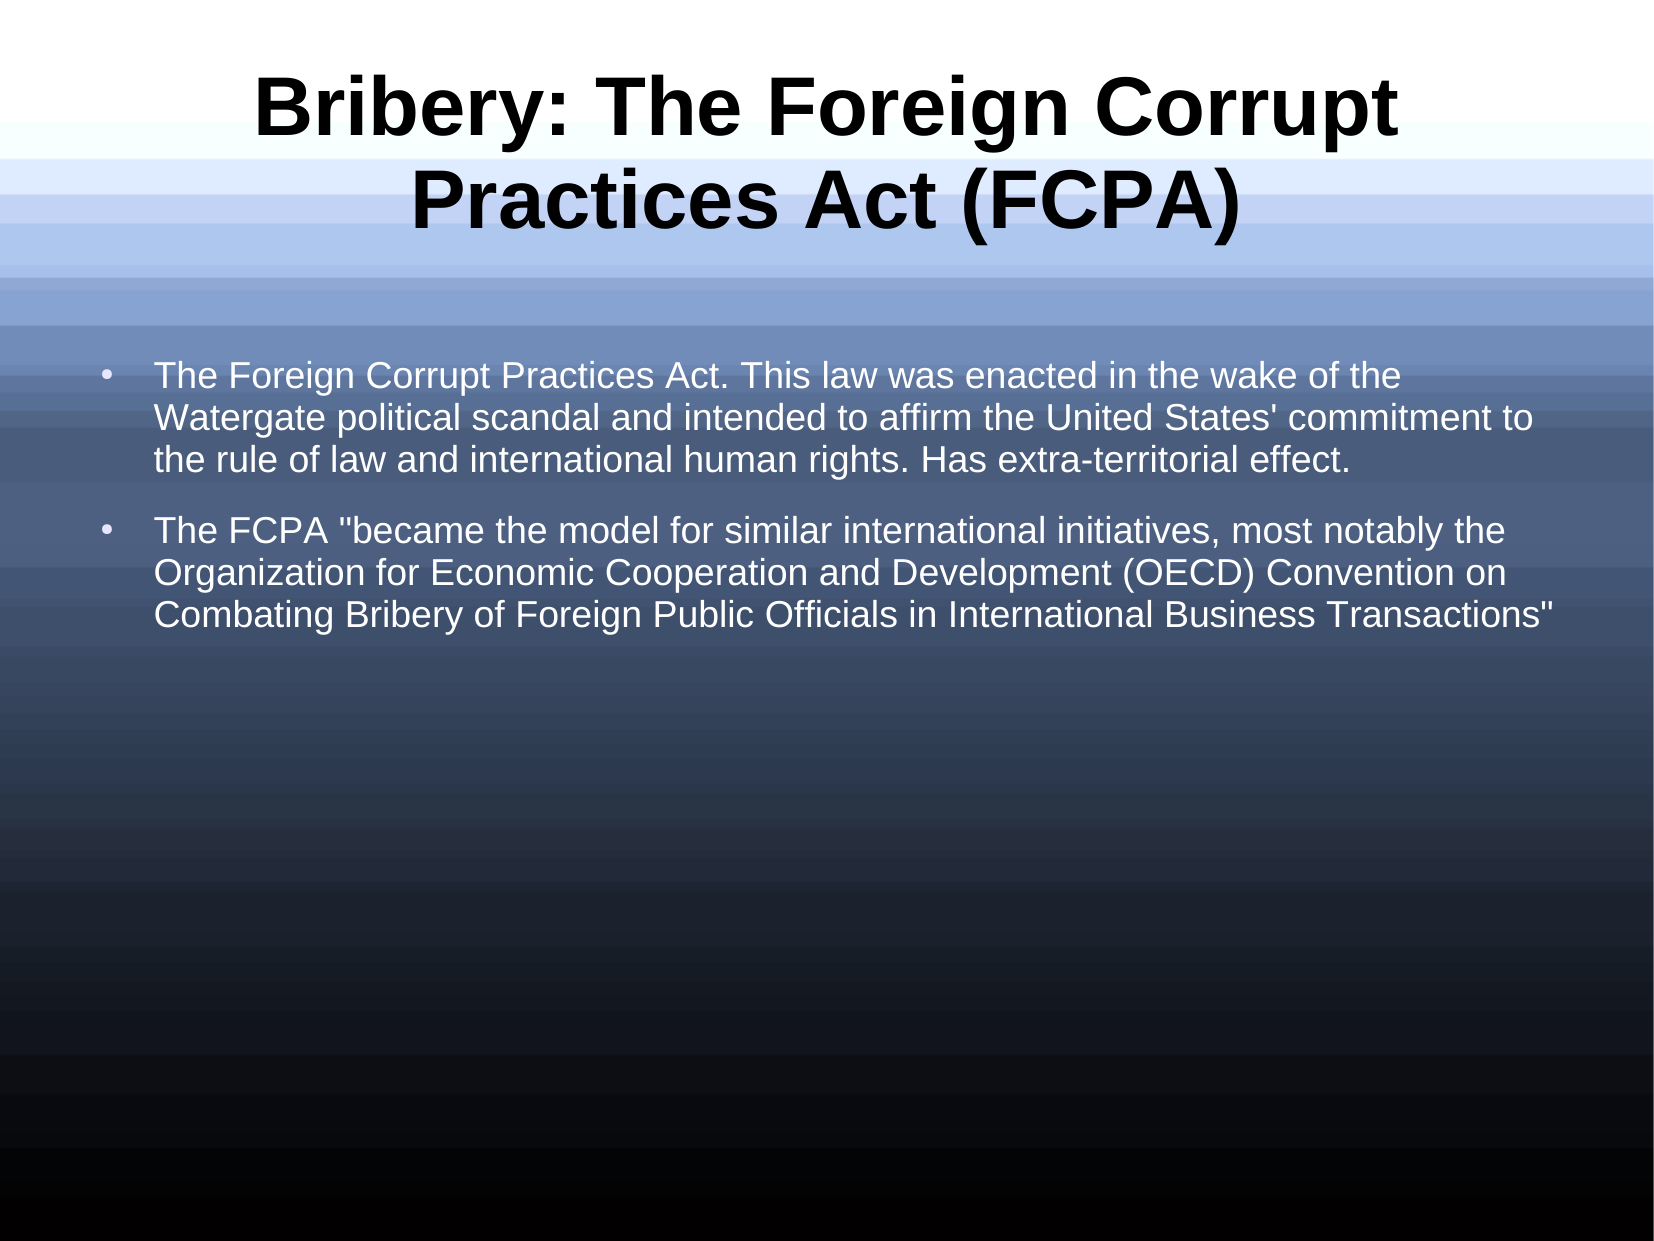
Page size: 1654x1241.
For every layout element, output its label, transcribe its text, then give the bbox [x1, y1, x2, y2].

list The Foreign Corrupt Practices Act. This law was enacted in the wake of the Watergate political scandal and intended to affirm the United States' commitment to the rule of law and international human rights. Has extra-territorial effect. The FCPA "became the model for similar international initiatives, most notably the Organization for Economic Cooperation and Development (OECD) Convention on Combating Bribery of Foreign Public Officials in International Business Transactions" [82, 354, 1571, 1109]
picture [0, 0, 1654, 1241]
title Bribery: The Foreign Corrupt Practices Act (FCPA) [82, 49, 1571, 257]
